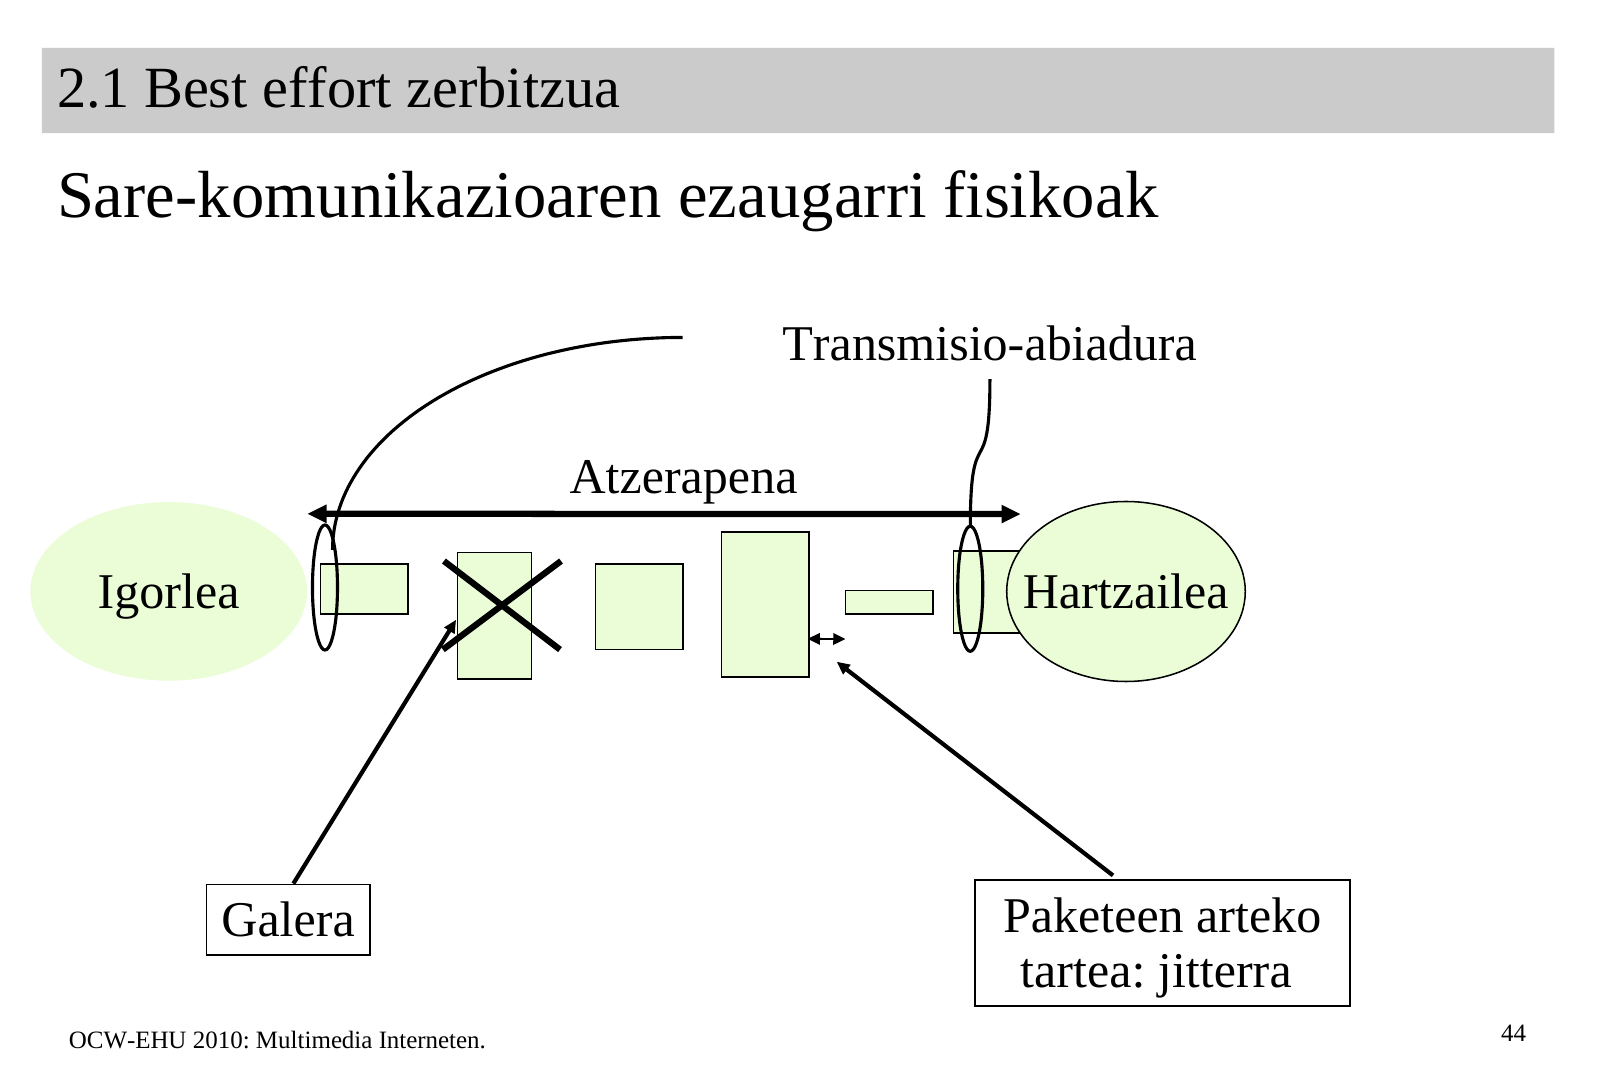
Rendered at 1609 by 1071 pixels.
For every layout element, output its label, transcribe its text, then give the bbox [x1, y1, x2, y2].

text_box [457, 610, 532, 680]
list Sare-komunikazioaren ezaugarri fisikoak [41, 149, 1555, 925]
text_box [457, 576, 495, 634]
text_box Hartzailea [1006, 501, 1246, 682]
text_box [457, 552, 532, 600]
text_box [509, 588, 532, 623]
text_box [845, 590, 933, 614]
text_box Igorlea [29, 501, 308, 682]
text_box [953, 550, 959, 634]
text_box [338, 563, 408, 614]
text_box [595, 563, 683, 650]
text_box Galera [206, 884, 370, 956]
text_box Atzerapena [554, 440, 813, 510]
text_box [320, 563, 335, 614]
text_box Paketeen arteko tartea: jitterra [975, 880, 1351, 1007]
text_box [721, 532, 810, 678]
text_box [960, 550, 981, 634]
text_box [981, 550, 1020, 634]
text_box Transmisio-abiadura [682, 308, 1298, 380]
title 2.1 Best effort zerbitzua [41, 47, 1555, 134]
